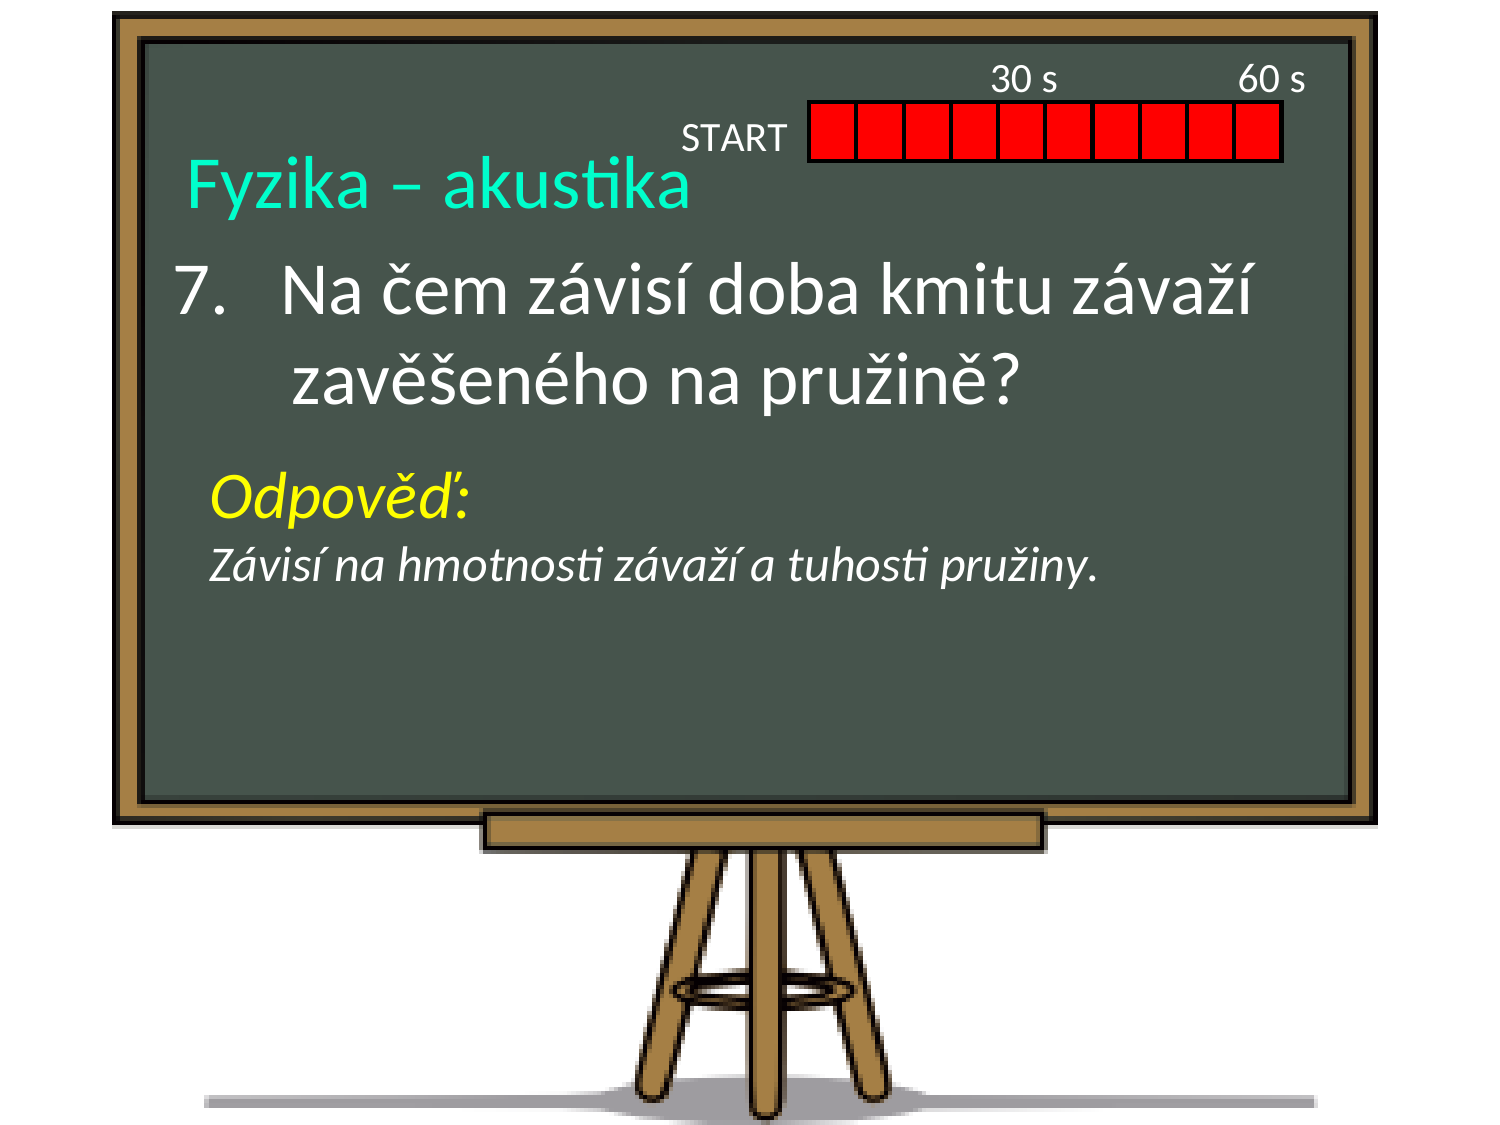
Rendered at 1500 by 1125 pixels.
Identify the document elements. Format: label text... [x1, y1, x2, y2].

text_box 60 s [1222, 42, 1321, 109]
picture [112, 11, 1378, 1125]
text_box START [666, 101, 803, 168]
text_box 30 s [975, 42, 1073, 109]
text_box [809, 101, 1282, 161]
text_box Odpověď: Závisí na hmotnosti závaží a tuhosti pružiny. [194, 444, 1294, 780]
text_box 7. Na čem závisí doba kmitu závaží zavěšeného na pružině? [157, 231, 1500, 428]
text_box Fyzika – akustika [171, 125, 709, 231]
